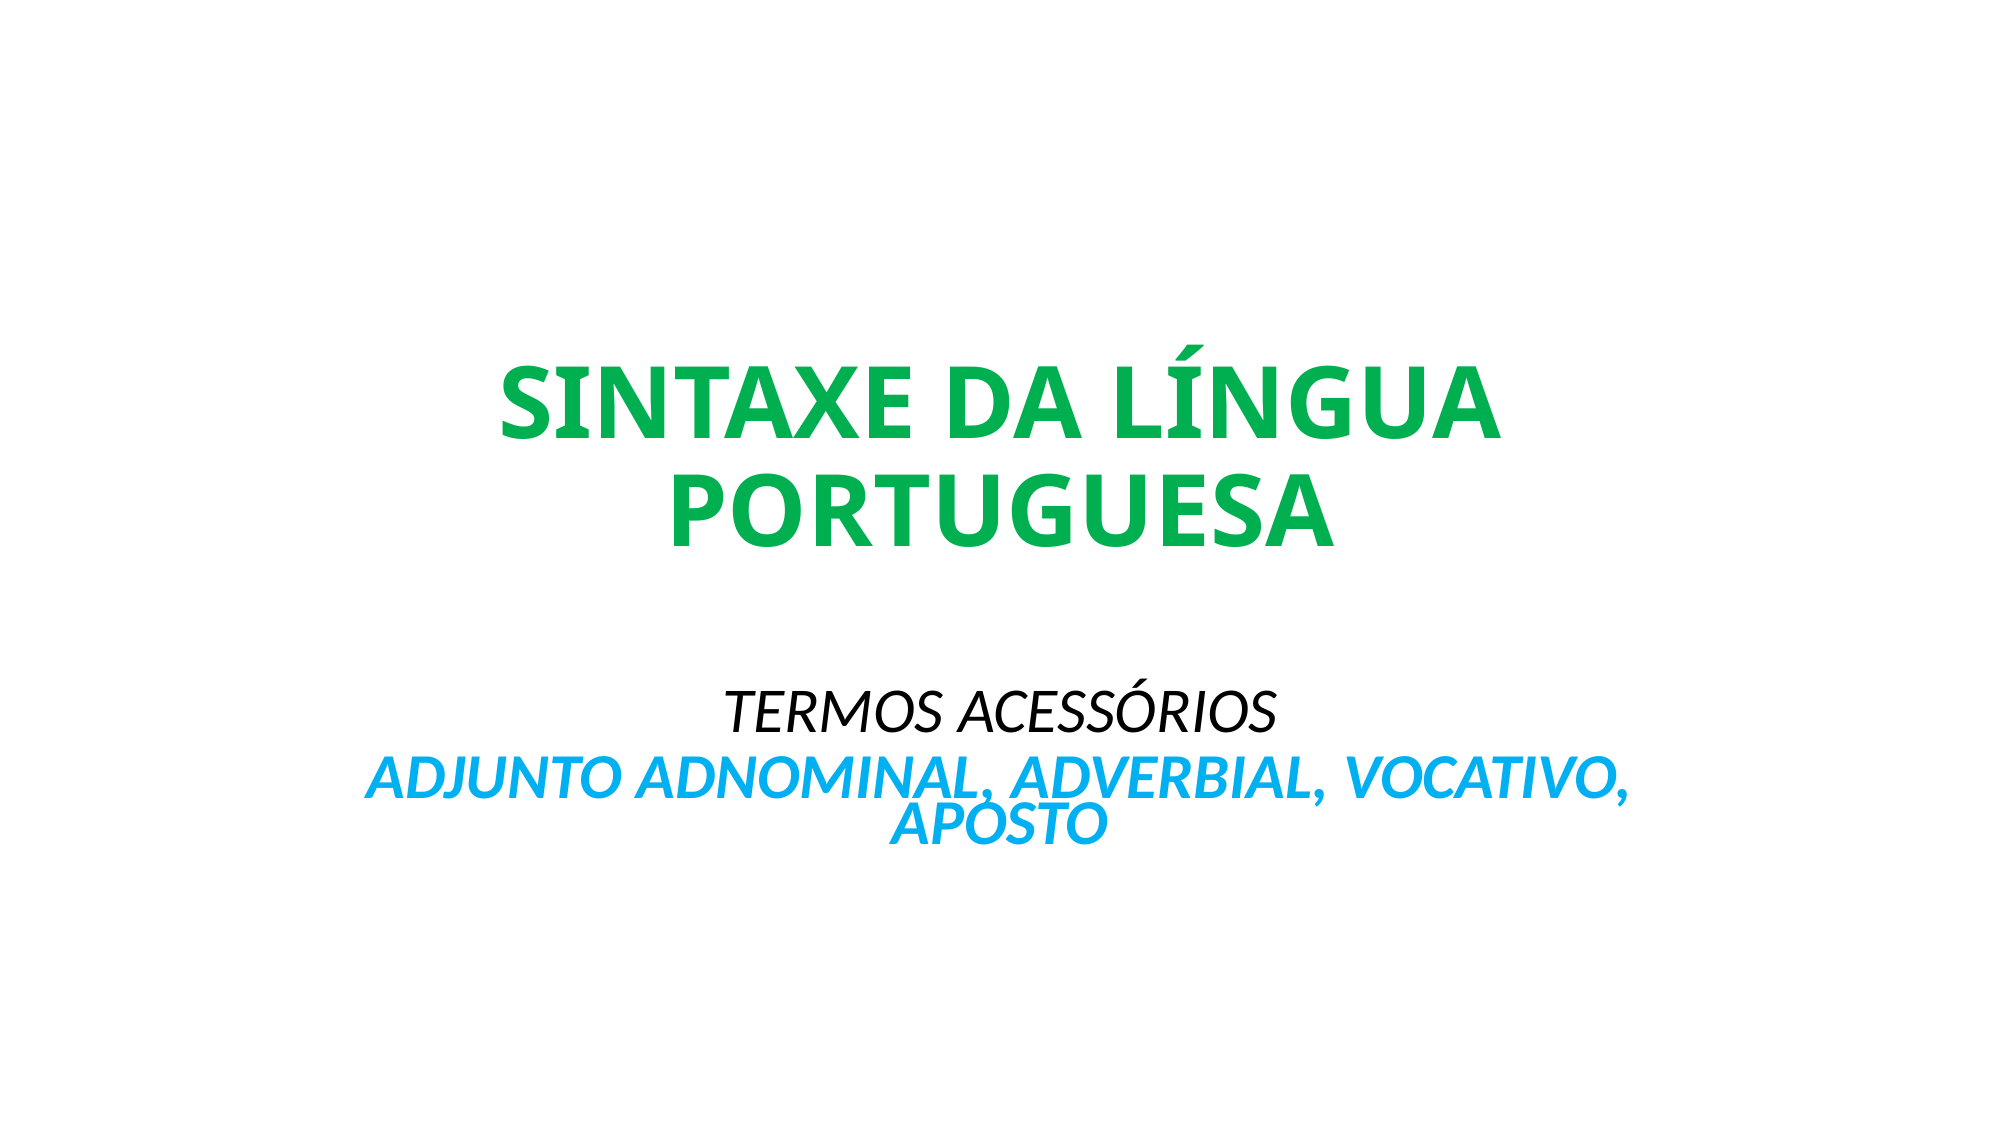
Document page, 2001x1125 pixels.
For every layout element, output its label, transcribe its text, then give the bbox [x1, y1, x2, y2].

title SINTAXE DA LÍNGUA PORTUGUESA [249, 184, 1750, 576]
subtitle TERMOS ACESSÓRIOS ADJUNTO ADNOMINAL, ADVERBIAL, VOCATIVO, APOSTO [249, 590, 1750, 863]
